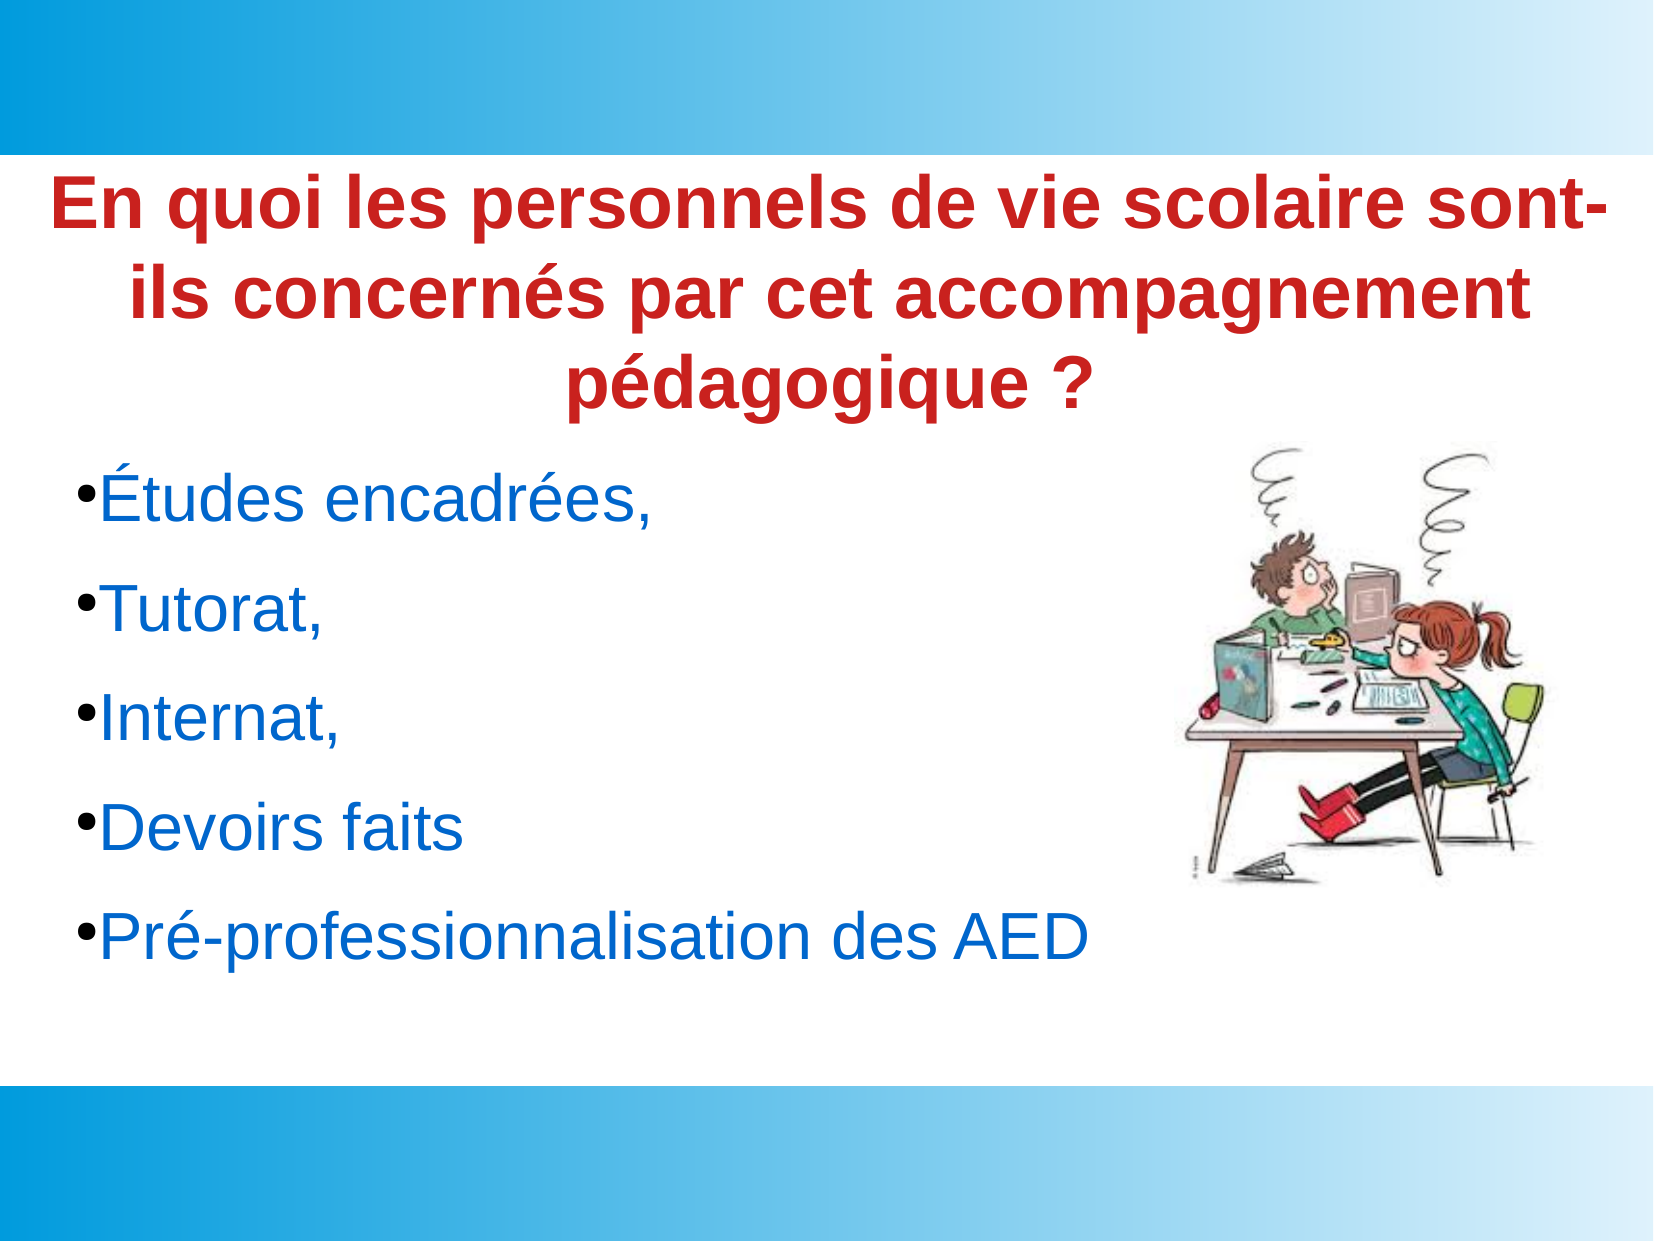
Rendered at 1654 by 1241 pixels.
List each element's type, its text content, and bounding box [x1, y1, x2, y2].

list Études encadrées, Tutorat, Internat, Devoirs faits Pré-professionnalisation des AED [74, 454, 1563, 1027]
picture [1174, 441, 1563, 922]
title En quoi les personnels de vie scolaire sont-ils concernés par cet accompagnement pédagogique ? [25, 153, 1637, 406]
